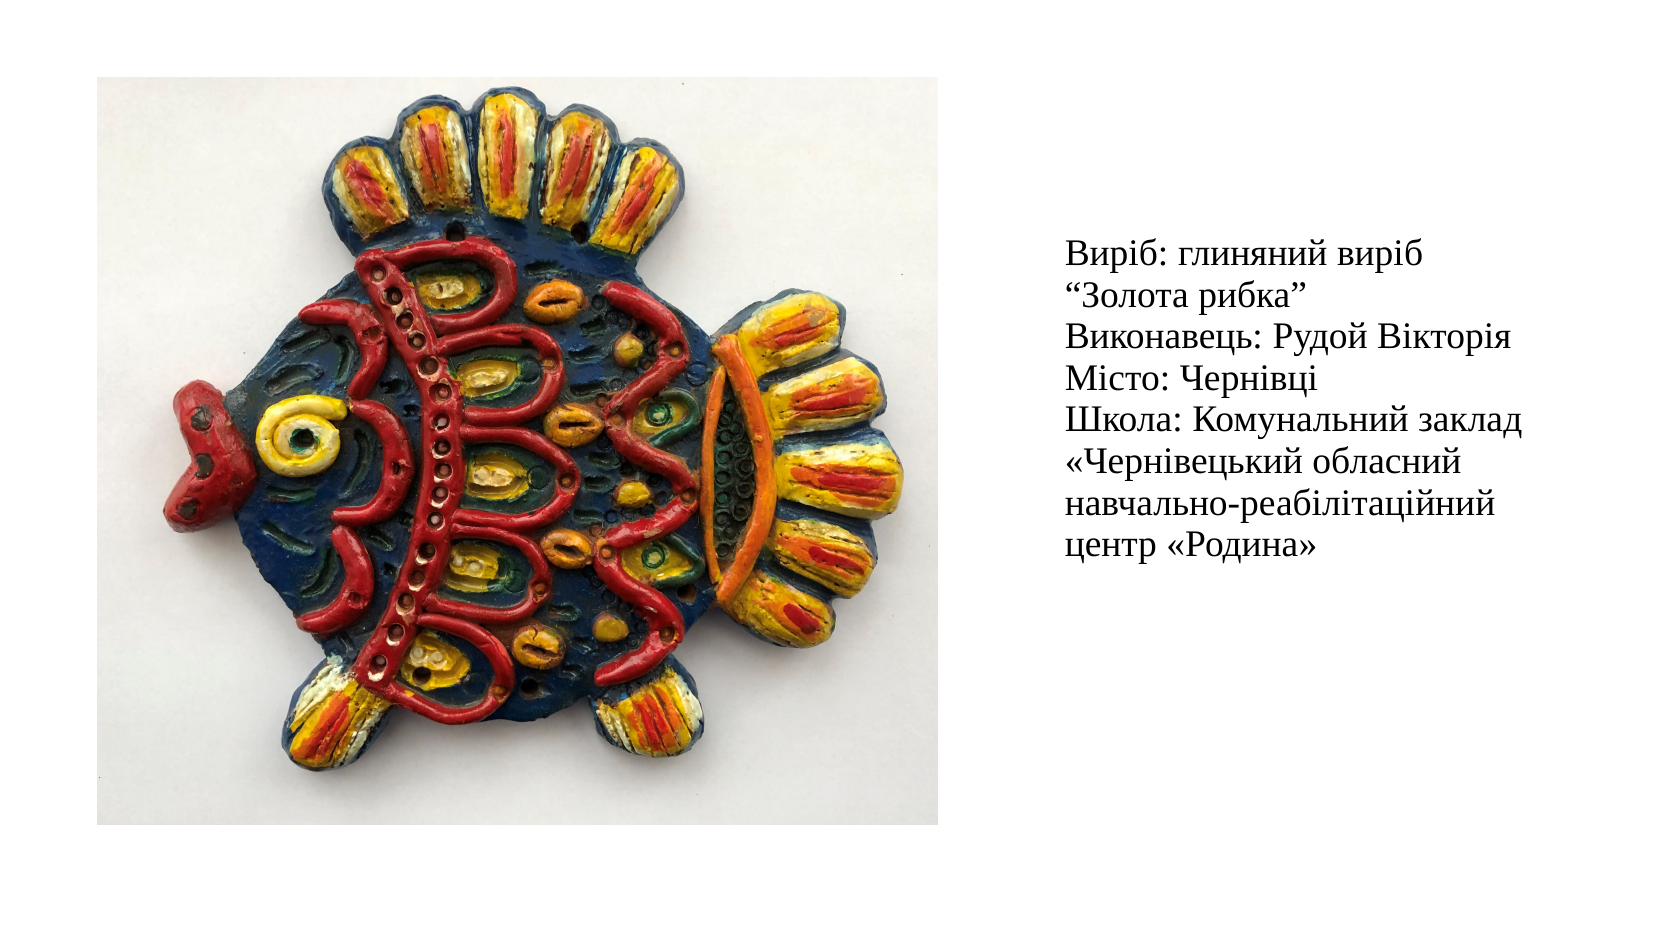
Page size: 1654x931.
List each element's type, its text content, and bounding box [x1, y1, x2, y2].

text_box Виріб: глиняний виріб “Золота рибка” Виконавець: Рудой Вікторія Місто: Чернівці Школа: Комунальний заклад «Чернівецький обласний навчально-реабілітаційний центр «Родина» [1050, 225, 1538, 572]
picture [97, 77, 938, 826]
